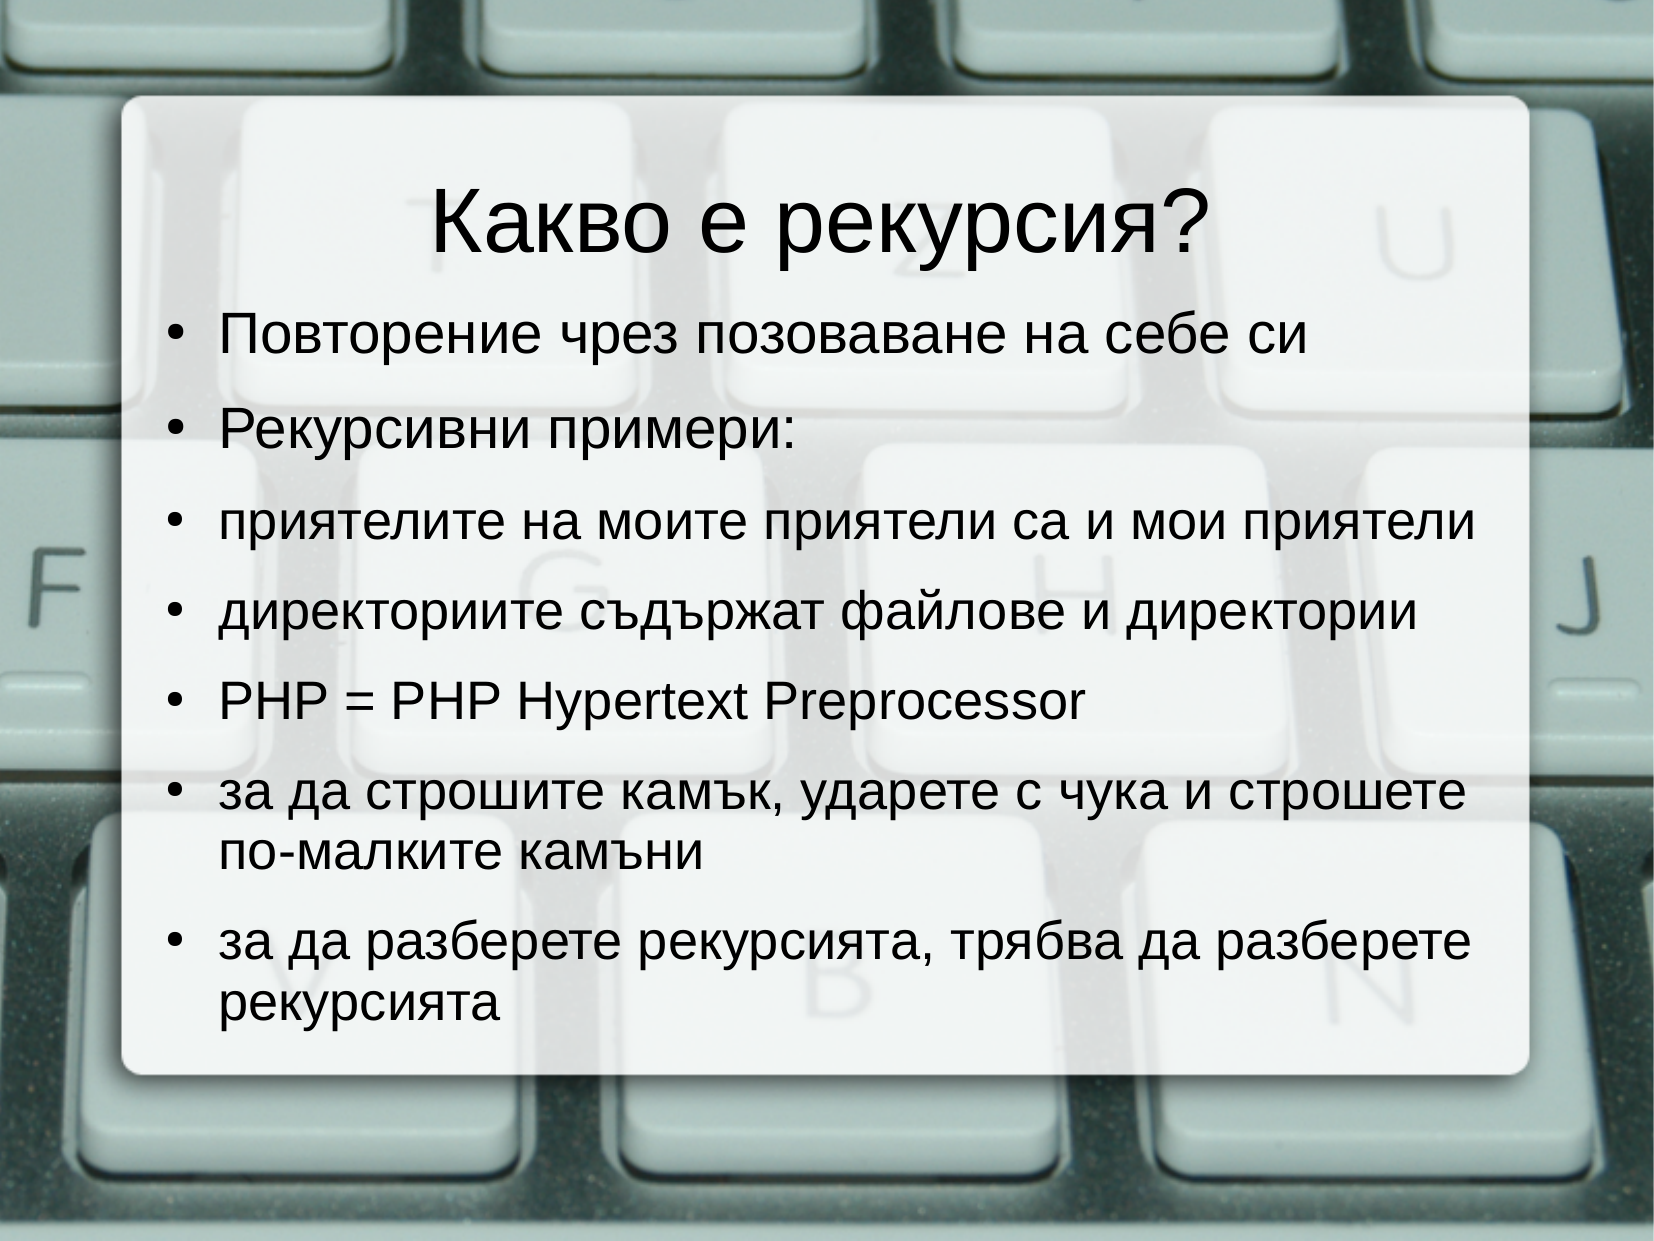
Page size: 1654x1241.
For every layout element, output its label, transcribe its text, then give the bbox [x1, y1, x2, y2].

title Какво е рекурсия? [135, 117, 1506, 325]
list Повторение чрез позоваване на себе си Рекурсивни примери: приятелите на моите приятели са и мои приятели директориите съдържат файлове и директории PHP = PHP Hypertext Preprocessor за да строшите камък, ударете с чука и строшете по-малките камъни за да разберете рекурсията, трябва да разберете рекурсията [147, 301, 1506, 1034]
picture [0, 0, 1654, 1241]
